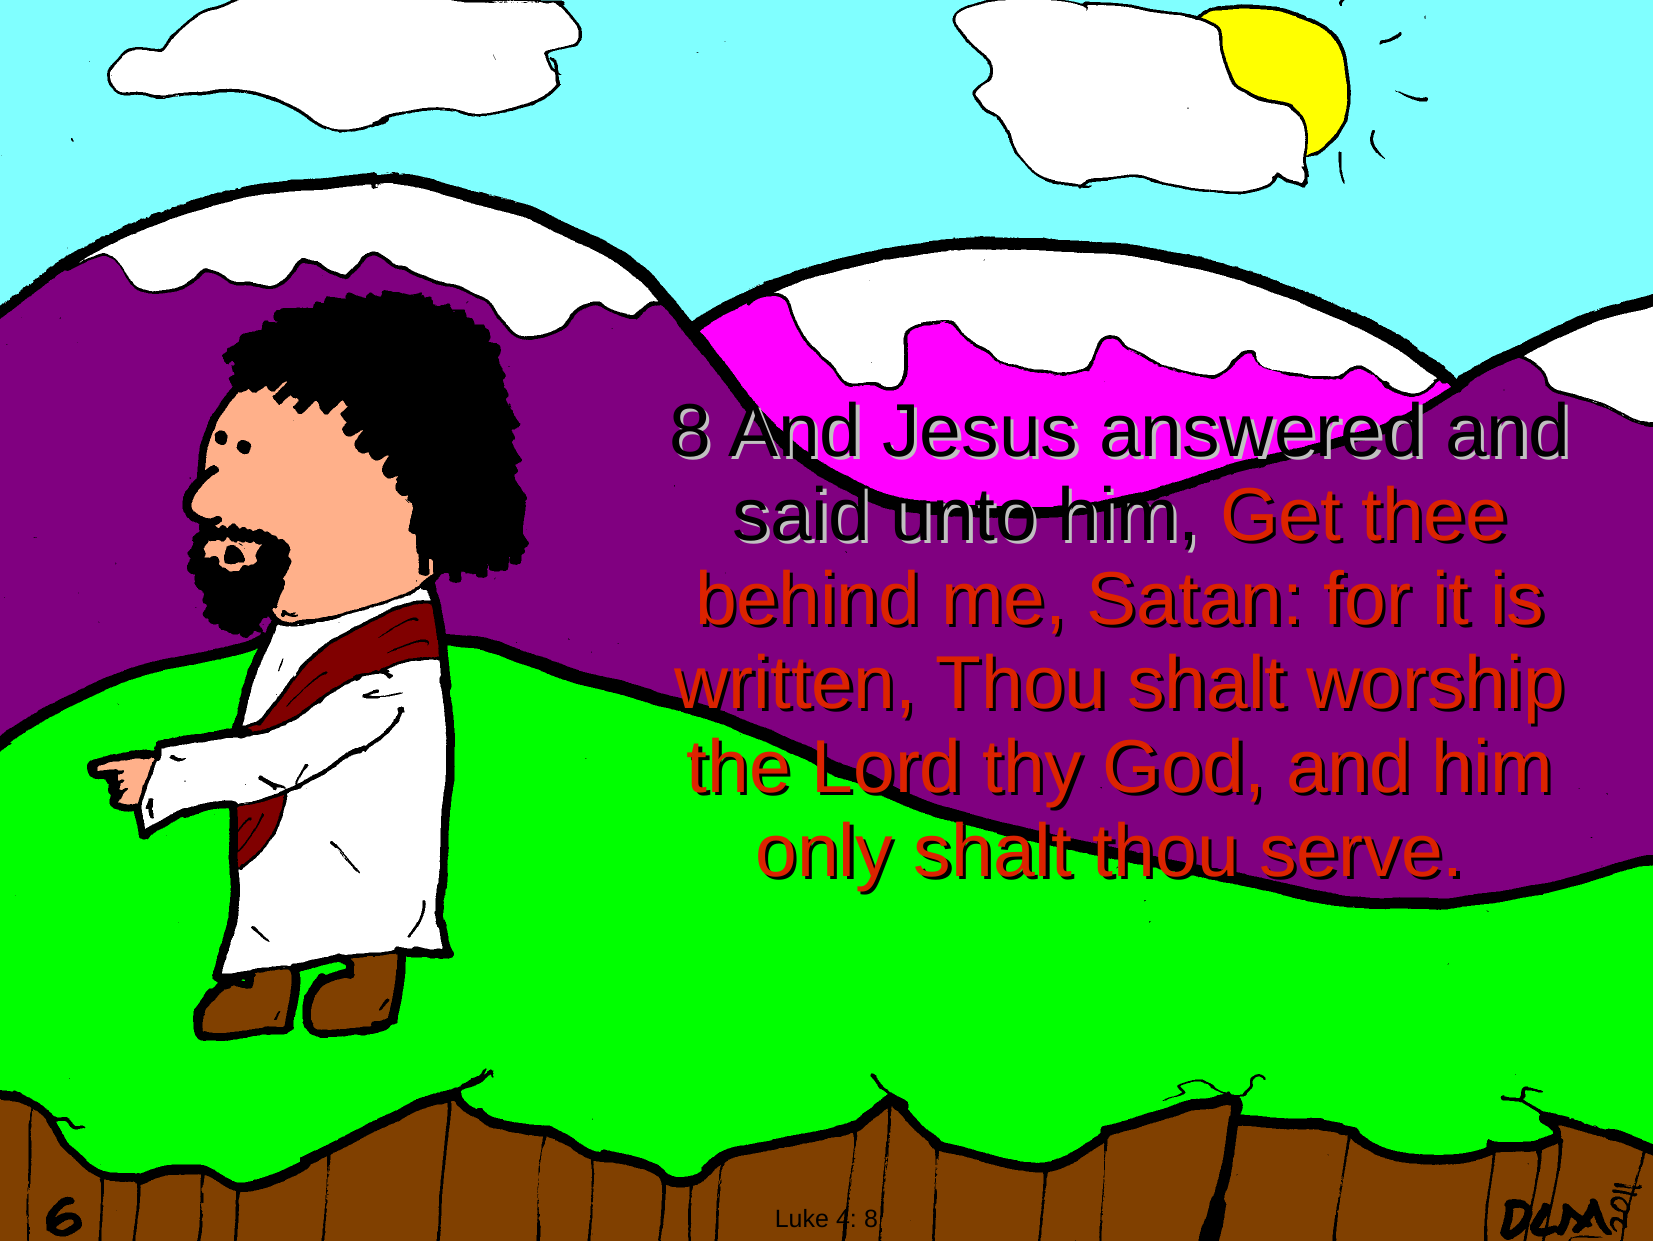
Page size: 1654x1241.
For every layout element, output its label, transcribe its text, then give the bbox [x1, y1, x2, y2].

text_box 8 And Jesus answered and said unto him, Get thee behind me, Satan: for it is written, Thou shalt worship the Lord thy God, and him only shalt thou serve. [637, 381, 1603, 901]
text_box Luke 4: 8 [0, 1197, 1653, 1241]
picture [0, 0, 1653, 1197]
